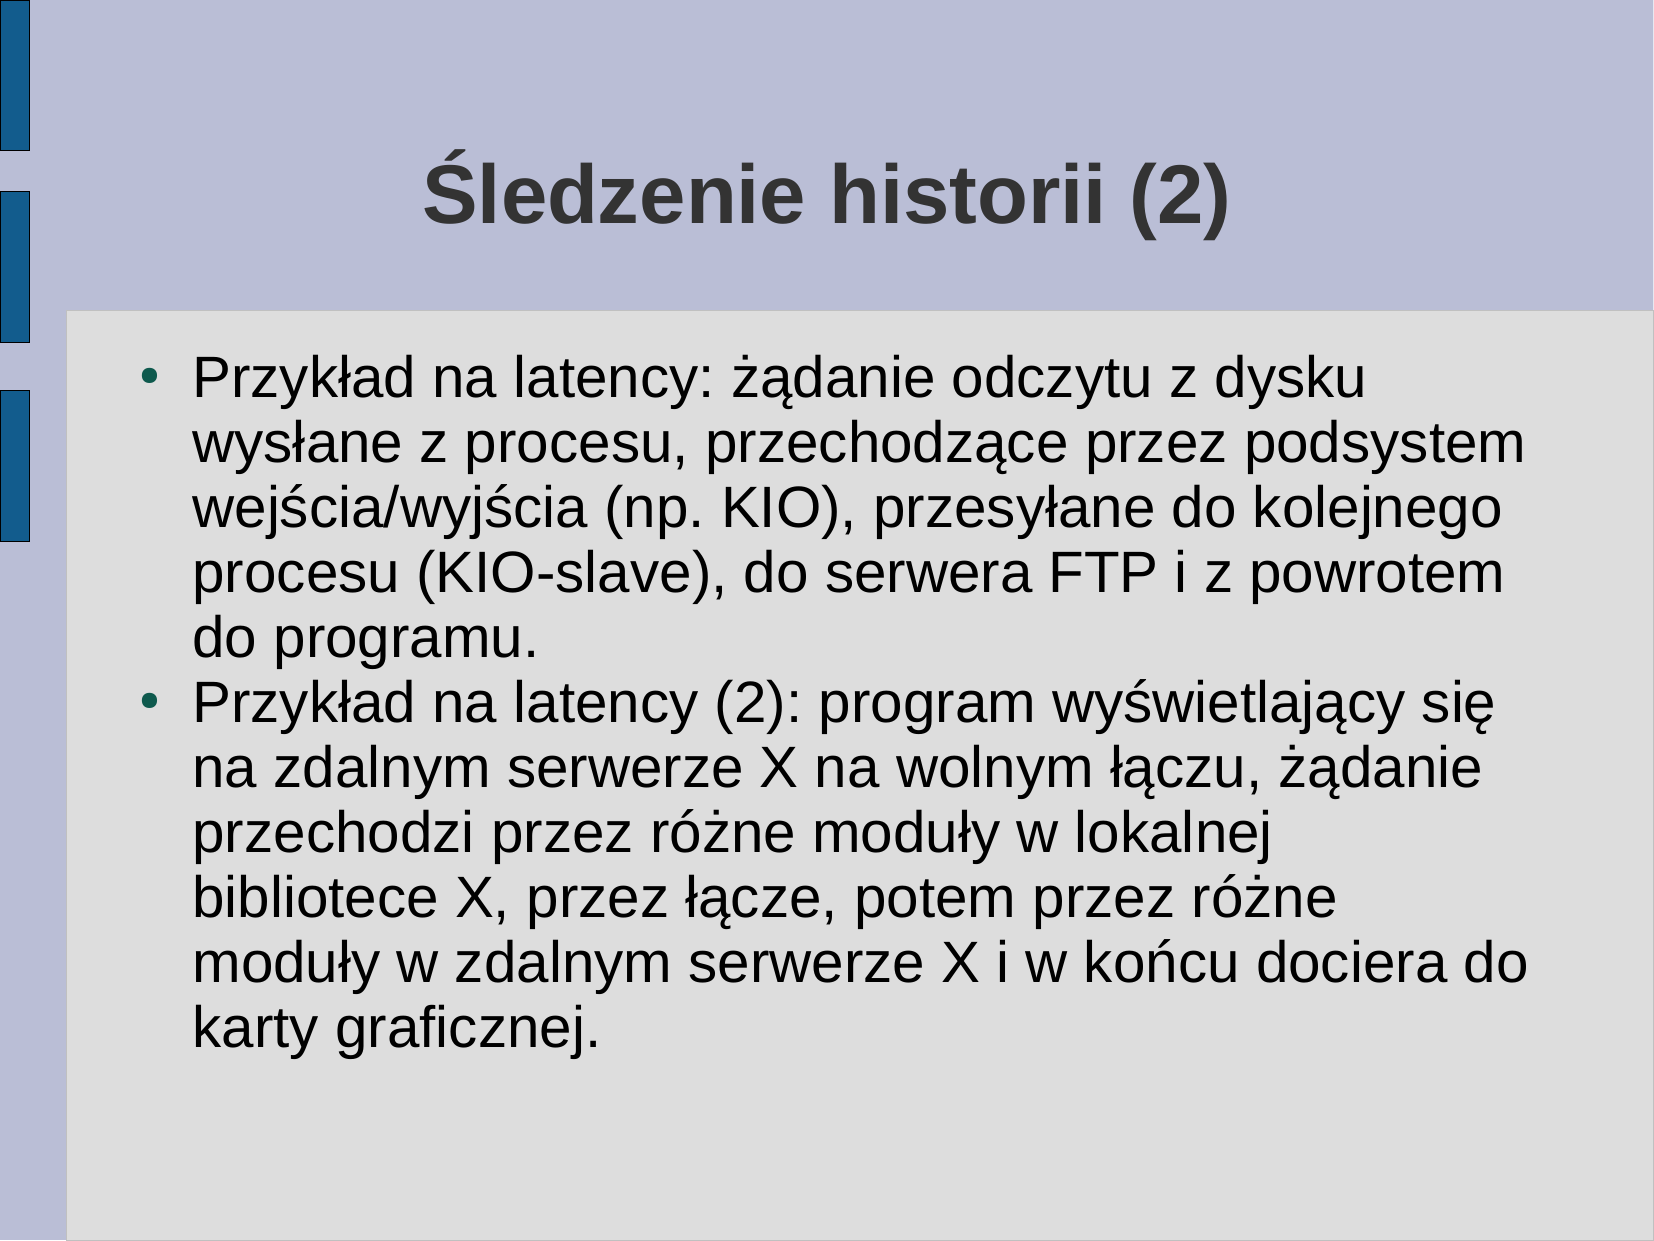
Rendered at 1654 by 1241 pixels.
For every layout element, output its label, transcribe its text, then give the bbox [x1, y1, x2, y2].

title Śledzenie historii (2) [121, 91, 1534, 299]
list Przykład na latency: żądanie odczytu z dysku wysłane z procesu, przechodzące przez podsystem wejścia/wyjścia (np. KIO), przesyłane do kolejnego procesu (KIO-slave), do serwera FTP i z powrotem do programu. Przykład na latency (2): program wyświetlający się na zdalnym serwerze X na wolnym łączu, żądanie przechodzi przez różne moduły w lokalnej bibliotece X, przez łącze, potem przez różne moduły w zdalnym serwerze X i w końcu dociera do karty graficznej. [121, 344, 1534, 1143]
